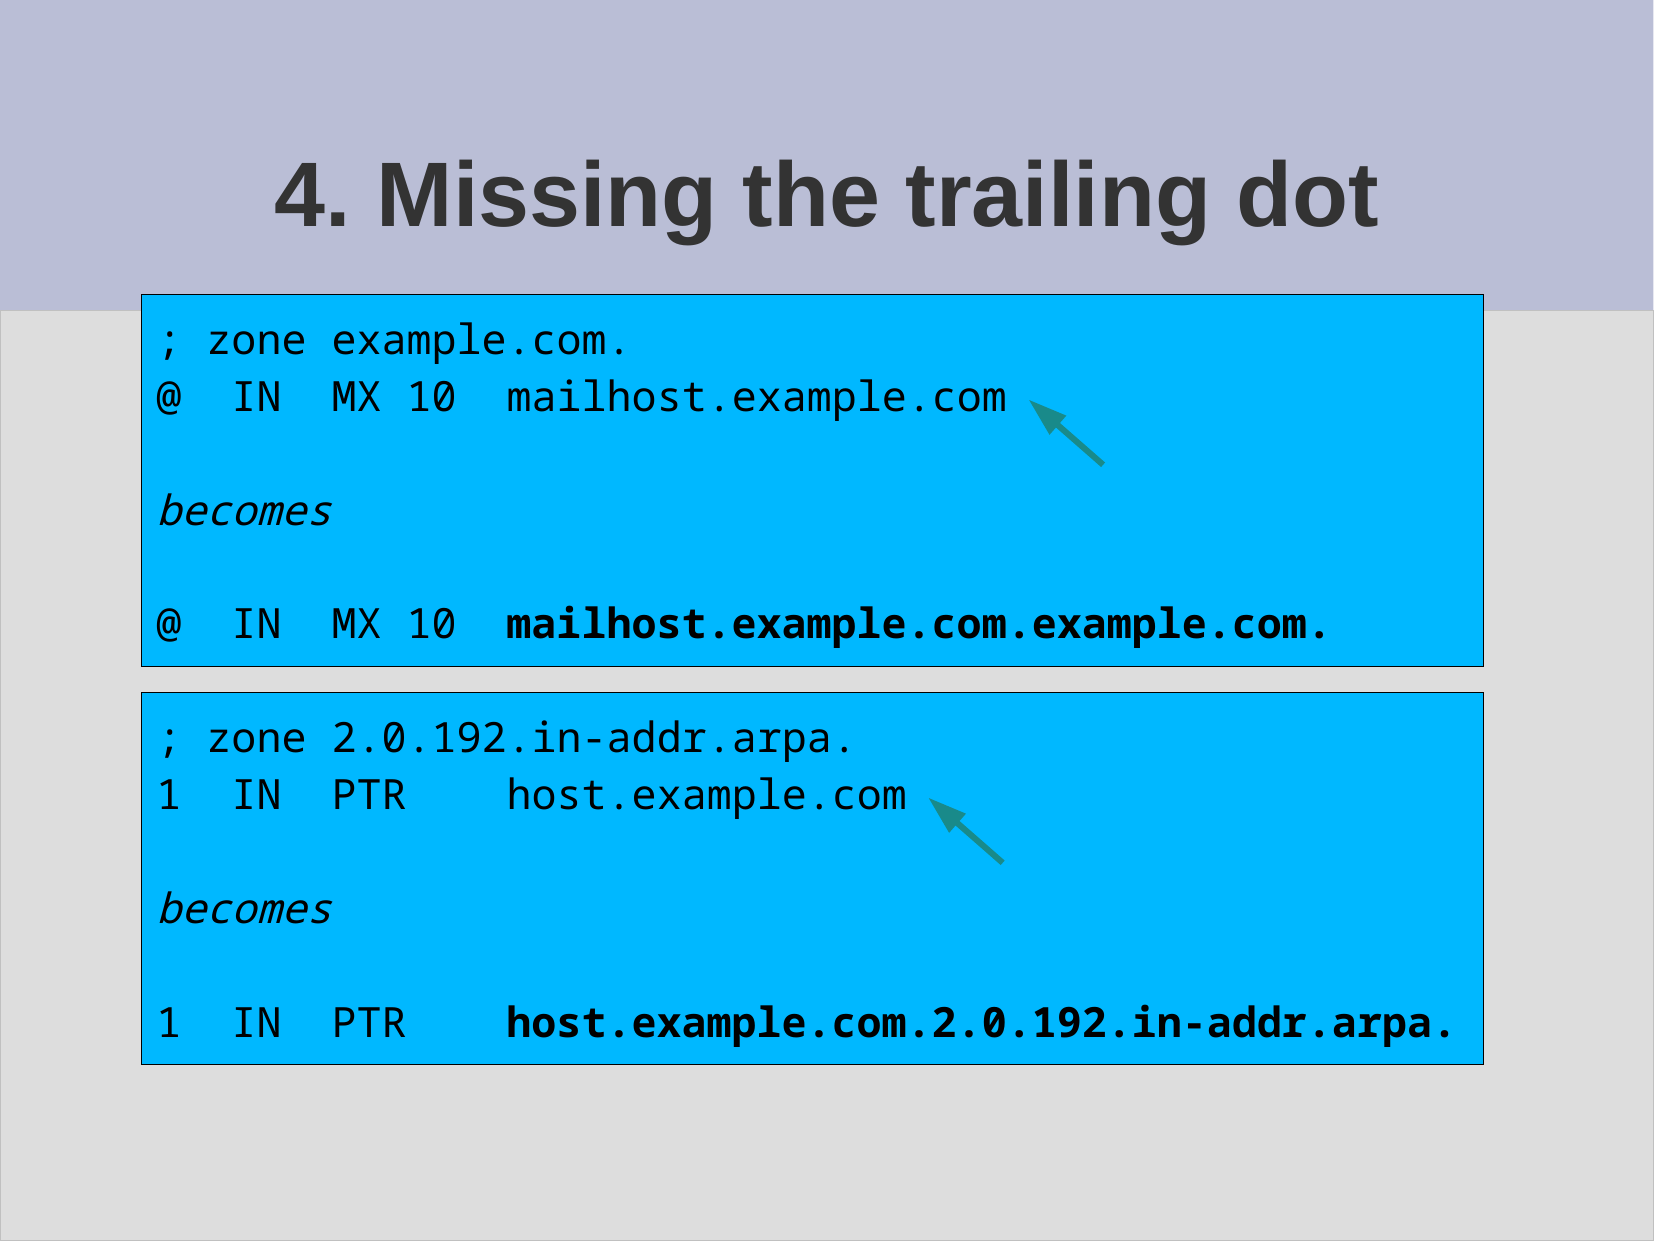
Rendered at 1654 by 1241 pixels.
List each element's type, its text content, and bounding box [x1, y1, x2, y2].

text_box ; zone example.com. @ IN MX 10 mailhost.example.com becomes @ IN MX 10 mailhost.example.com.example.com. [141, 294, 1484, 610]
title 4. Missing the trailing dot [121, 91, 1534, 299]
text_box ; zone 2.0.192.in-addr.arpa. 1 IN PTR host.example.com becomes 1 IN PTR host.example.com.2.0.192.in-addr.arpa. [141, 692, 1484, 1008]
